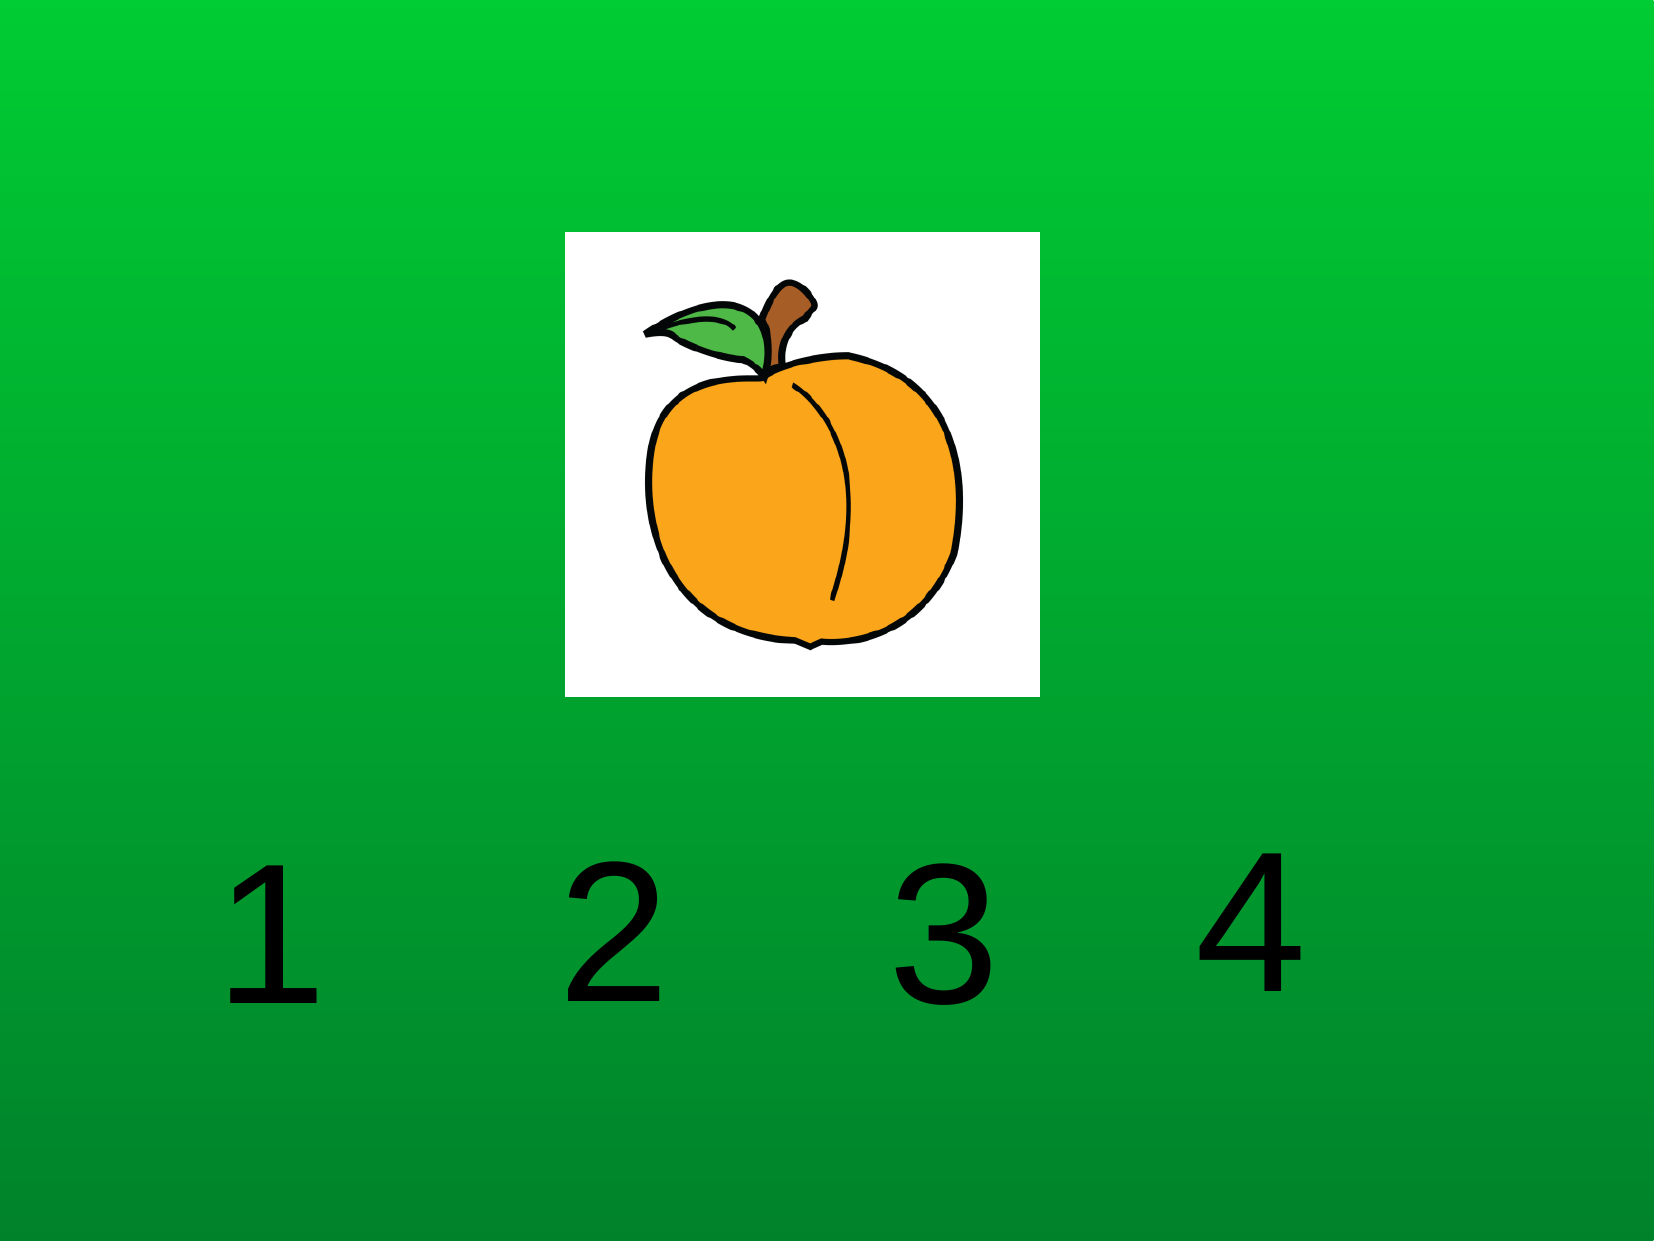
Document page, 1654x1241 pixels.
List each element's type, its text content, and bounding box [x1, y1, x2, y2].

text_box 1 [200, 814, 438, 1054]
text_box 2 [543, 812, 780, 1052]
picture [565, 232, 1040, 697]
text_box 3 [874, 814, 1111, 1054]
text_box 4 [1181, 803, 1418, 1042]
